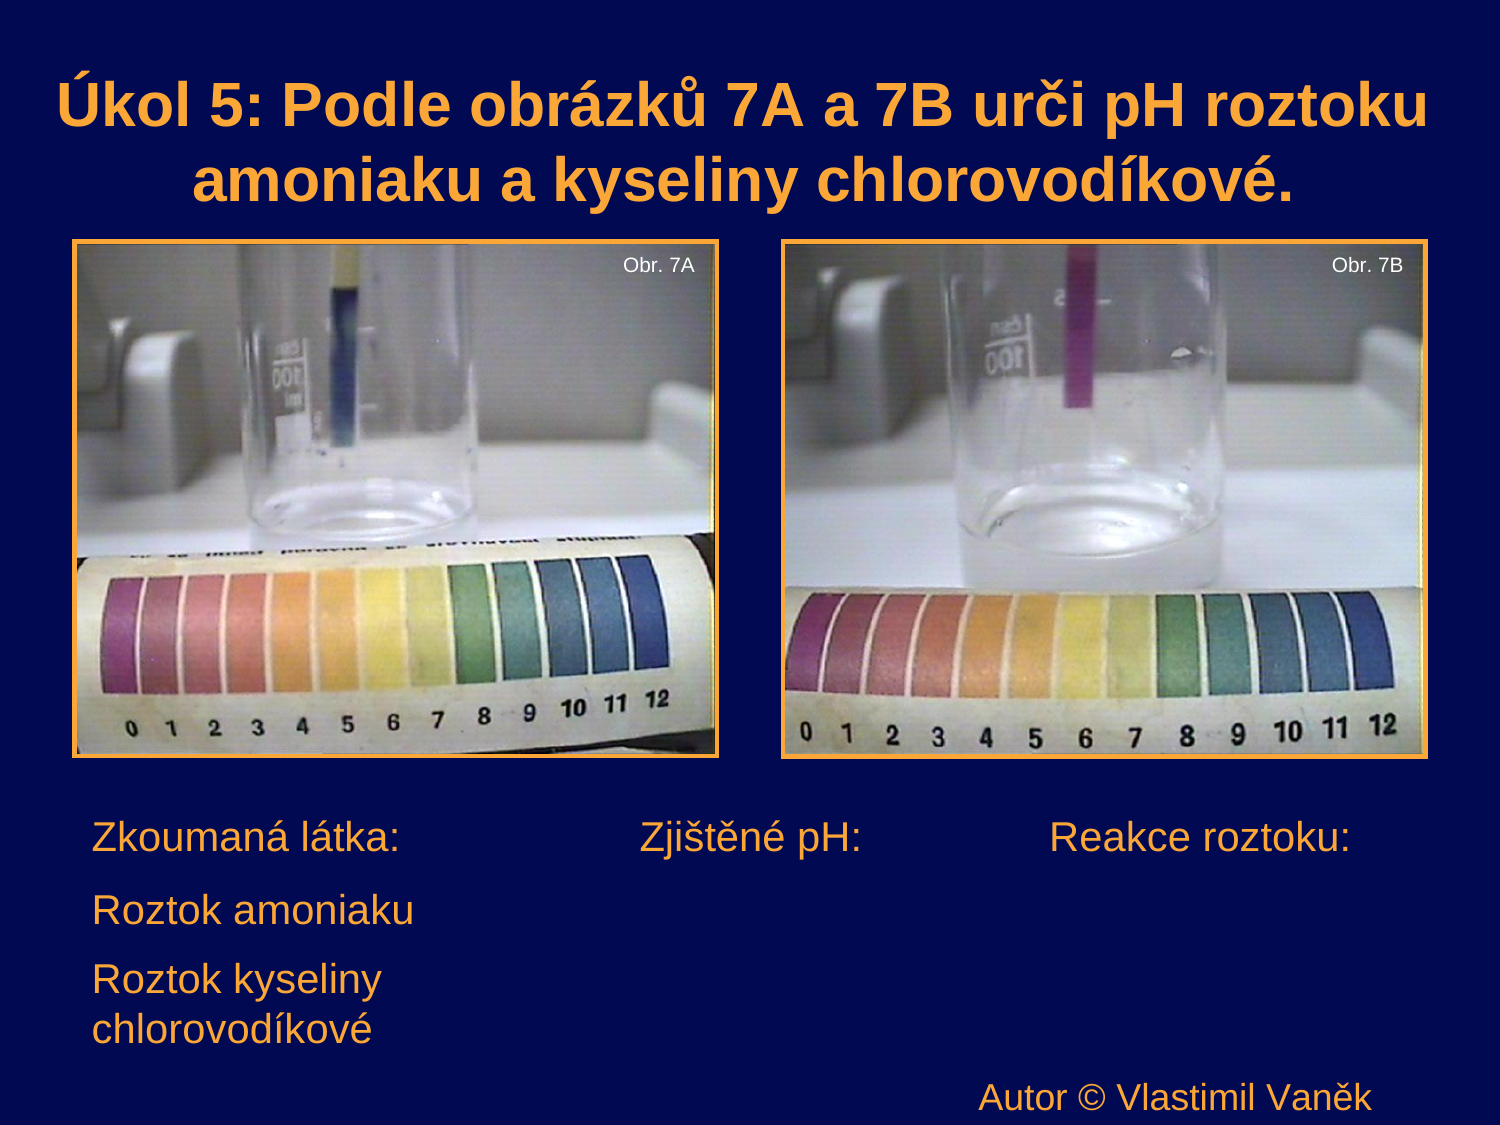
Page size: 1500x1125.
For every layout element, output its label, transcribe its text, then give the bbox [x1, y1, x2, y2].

table_cell [526, 871, 976, 944]
text_box [785, 243, 1424, 754]
table_header Zjištěné pH: [526, 799, 976, 871]
table_cell [976, 871, 1425, 944]
table_cell Roztok kyseliny chlorovodíkové [77, 944, 526, 1059]
text_box Obr. 7B [1317, 243, 1419, 284]
title Úkol 5: Podle obrázků 7A a 7B urči pH roztoku amoniaku a kyseliny chlorovodíkové. [41, 45, 1447, 233]
text_box [76, 243, 715, 754]
table_cell [526, 944, 976, 1059]
text_box Autor © Vlastimil Vaněk [850, 1064, 1500, 1125]
table_header Zkoumaná látka: [77, 799, 526, 871]
table_cell [976, 944, 1425, 1059]
table_cell Roztok amoniaku [77, 871, 526, 944]
table_header Reakce roztoku: [976, 799, 1425, 871]
text_box Obr. 7A [608, 243, 710, 284]
